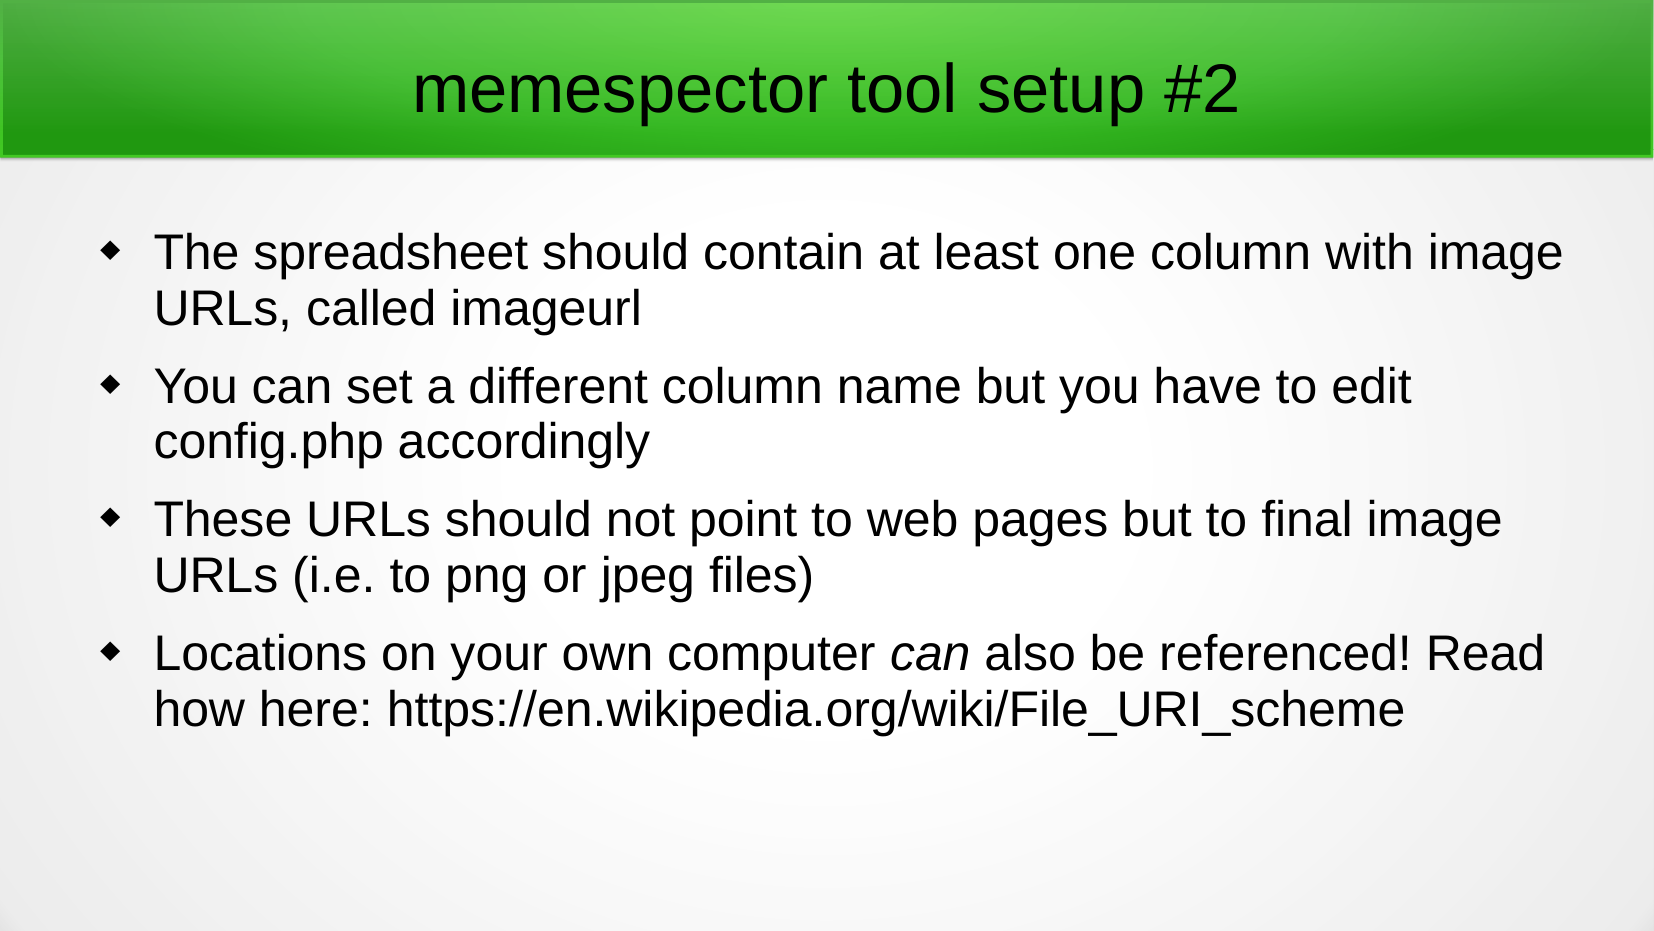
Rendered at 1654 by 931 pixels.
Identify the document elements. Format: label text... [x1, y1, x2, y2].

list The spreadsheet should contain at least one column with image URLs, called imageurl You can set a different column name but you have to edit config.php accordingly These URLs should not point to web pages but to final image URLs (i.e. to png or jpeg files) Locations on your own computer can also be referenced! Read how here: https://en.wikipedia.org/wiki/File_URI_scheme [82, 224, 1571, 764]
title memespector tool setup #2 [82, 35, 1571, 142]
